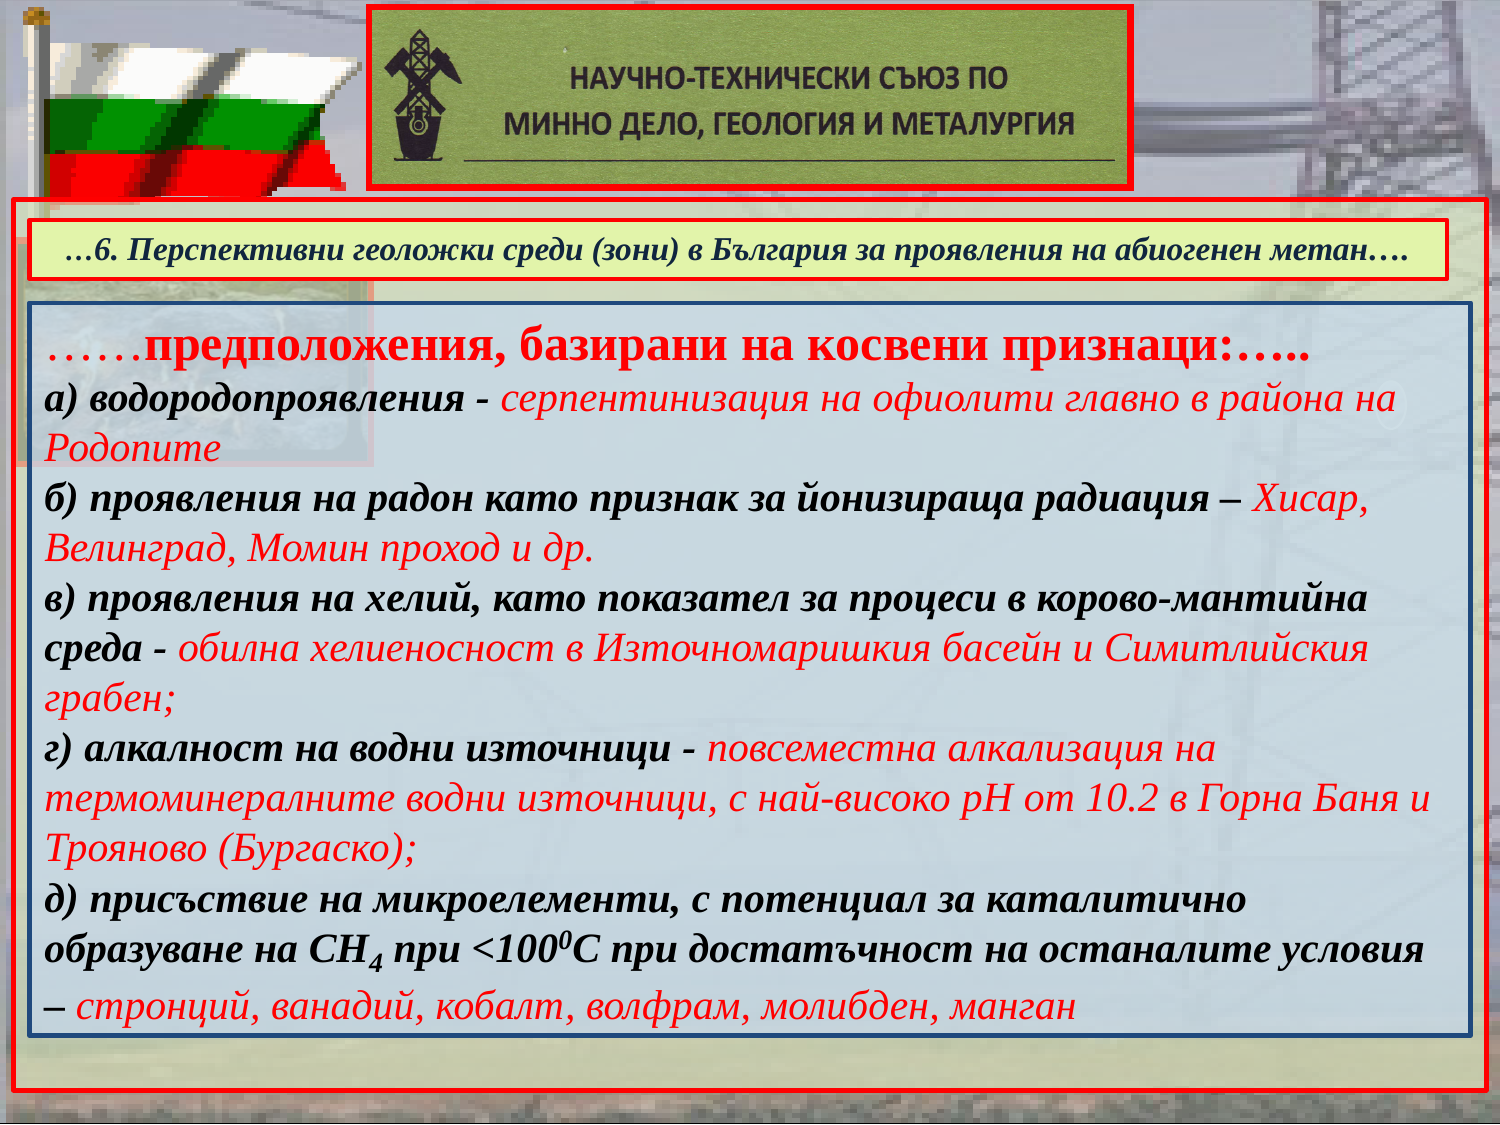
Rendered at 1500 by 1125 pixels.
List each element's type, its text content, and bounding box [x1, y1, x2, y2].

text_box …6. Перспективни геоложки среди (зони) в България за проявления на абиогенен метан…. [29, 219, 1447, 279]
text_box [14, 199, 1486, 1090]
picture [0, 0, 1500, 1123]
text_box ……предположения, базирани на косвени признаци:….. а) водородопроявления - серпентинизация на офиолити главно в района на Родопите б) проявления на радон като признак за йонизираща радиация – Хисар, Велинград, Момин проход и др. в) проявления на хелий, като показател за процеси в корово-мантийна среда - обилна хелиеносност в Източномаришкия басейн и Симитлийския грабен; г) алкалност на водни източници - повсеместна алкализация на термоминералните водни източници, с най-високо pH от 10.2 в Горна Баня и Трояново (Бургаско); д) присъствие на микроелементи, с потенциал за каталитично образуване на СН4 при <1000С при достатъчност на останалите условия – стронций, ванадий, кобалт, волфрам, молибден, манган [29, 303, 1471, 1036]
